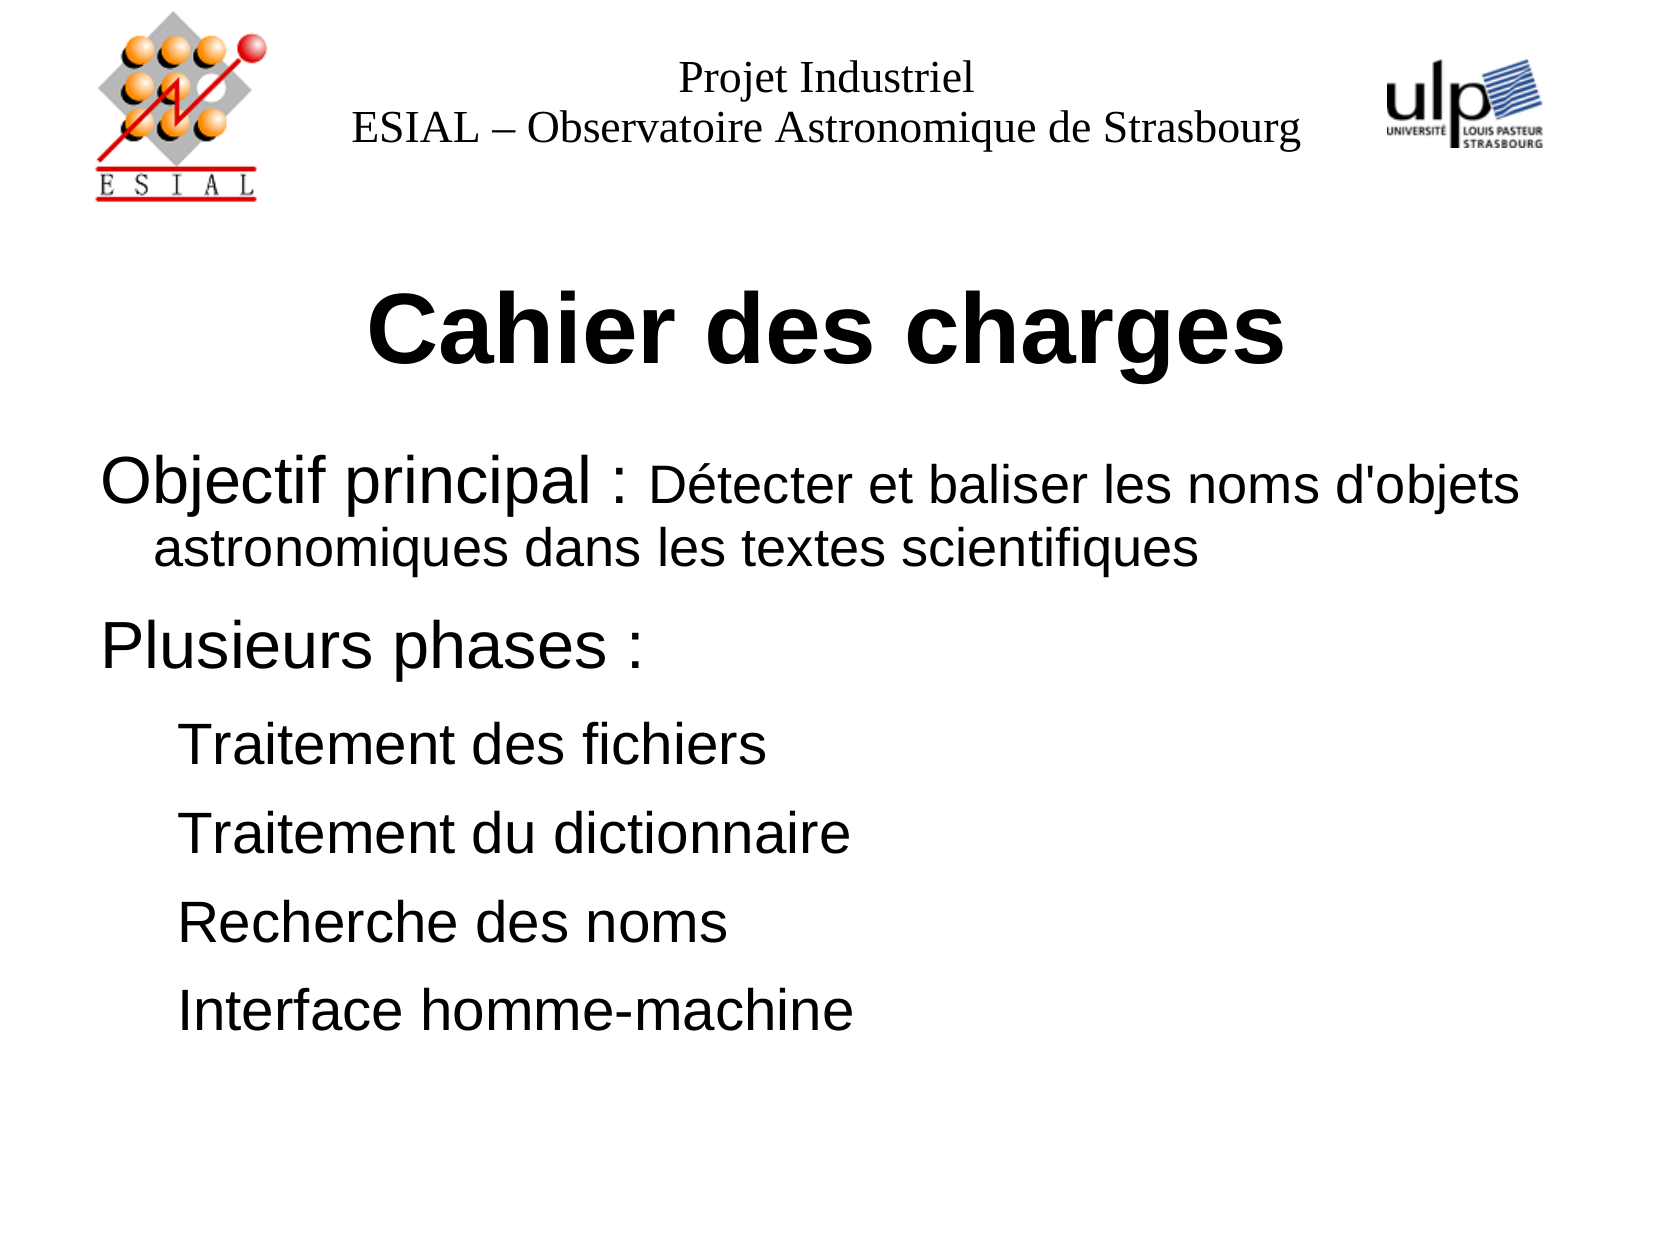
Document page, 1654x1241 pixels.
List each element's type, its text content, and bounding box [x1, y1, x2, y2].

list Objectif principal : Détecter et baliser les noms d'objets astronomiques dans les textes scientifiques Plusieurs phases : Traitement des fichiers Traitement du dictionnaire Recherche des noms Interface homme-machine [82, 442, 1571, 1094]
picture [88, 6, 273, 49]
title Projet Industriel ESIAL – Observatoire Astronomique de Strasbourg [82, 49, 1571, 257]
text_box Cahier des charges [265, 265, 1388, 414]
